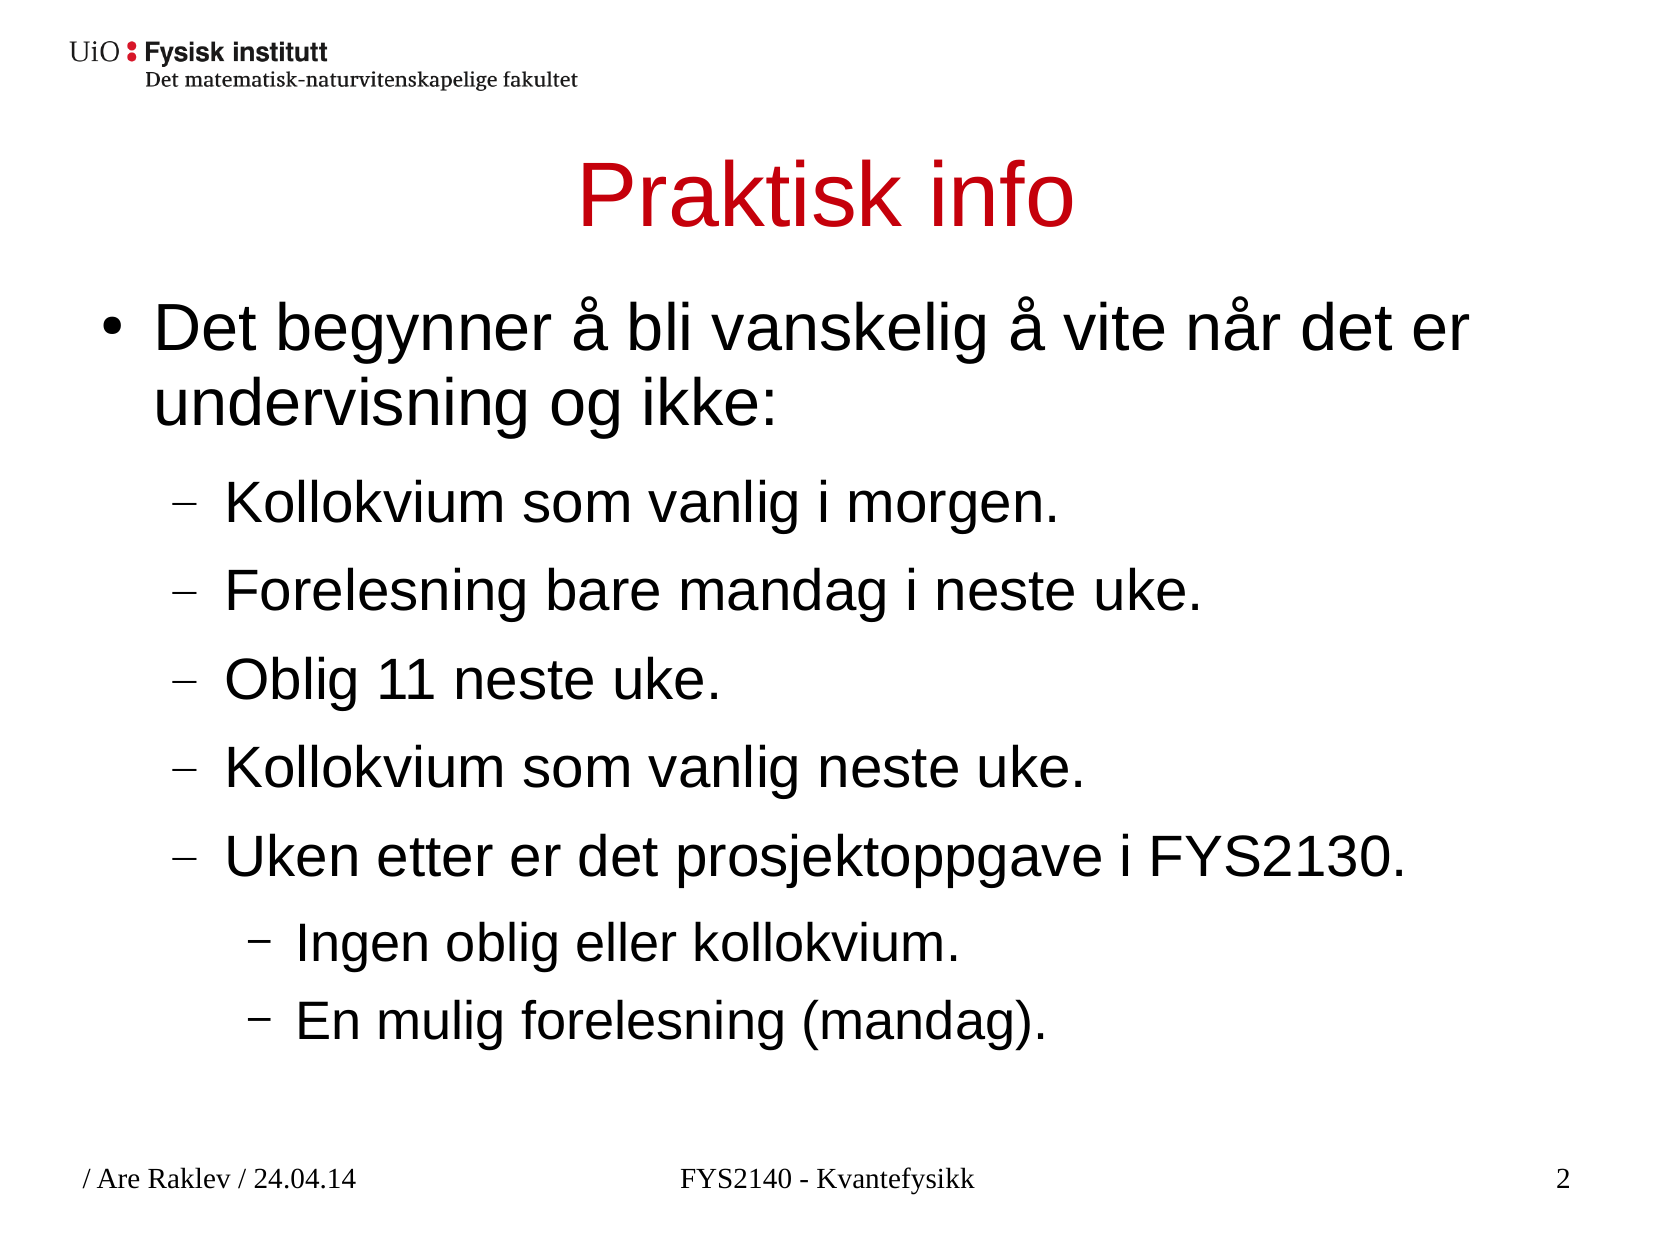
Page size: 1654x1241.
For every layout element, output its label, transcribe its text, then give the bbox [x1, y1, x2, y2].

title Praktisk info [82, 90, 1571, 298]
list Det begynner å bli vanskelig å vite når det er undervisning og ikke: Kollokvium som vanlig i morgen. Forelesning bare mandag i neste uke. Oblig 11 neste uke. Kollokvium som vanlig neste uke. Uken etter er det prosjektoppgave i FYS2130. Ingen oblig eller kollokvium. En mulig forelesning (mandag). [82, 290, 1538, 1126]
picture [68, 37, 581, 93]
